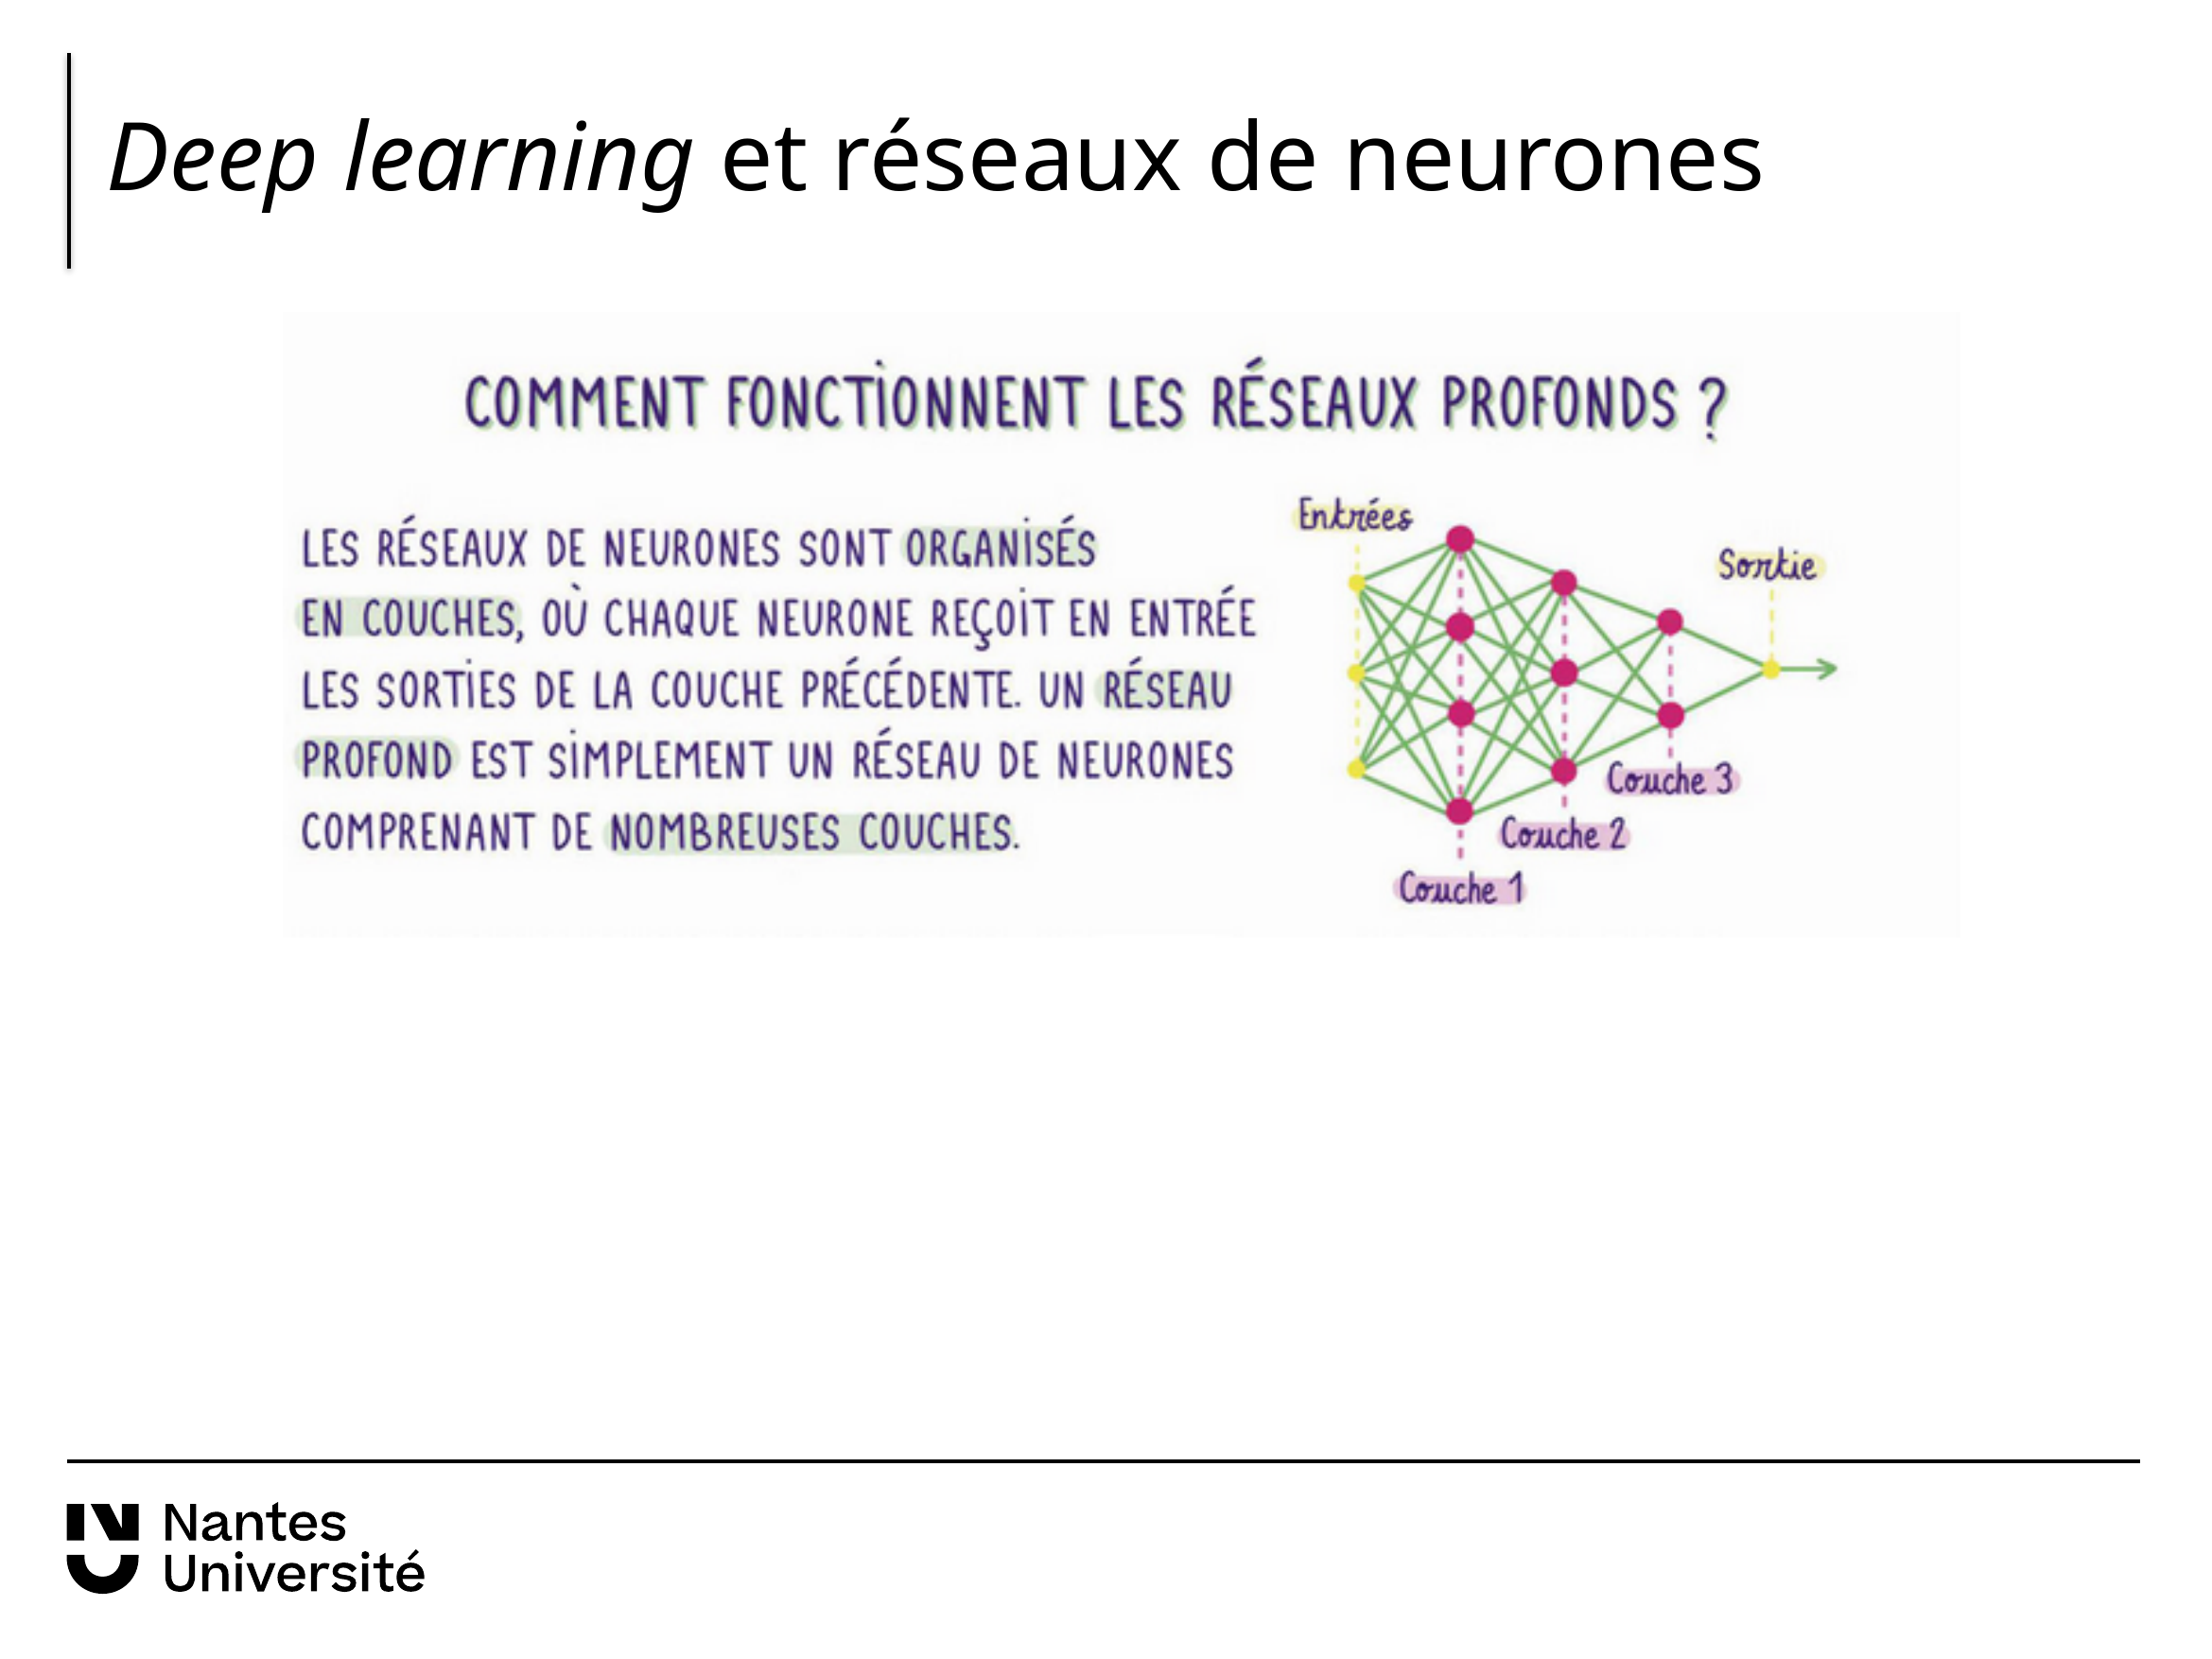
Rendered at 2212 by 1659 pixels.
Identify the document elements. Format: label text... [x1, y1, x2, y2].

title Deep learning et réseaux de neurones [106, 89, 2029, 219]
picture [283, 312, 1960, 997]
